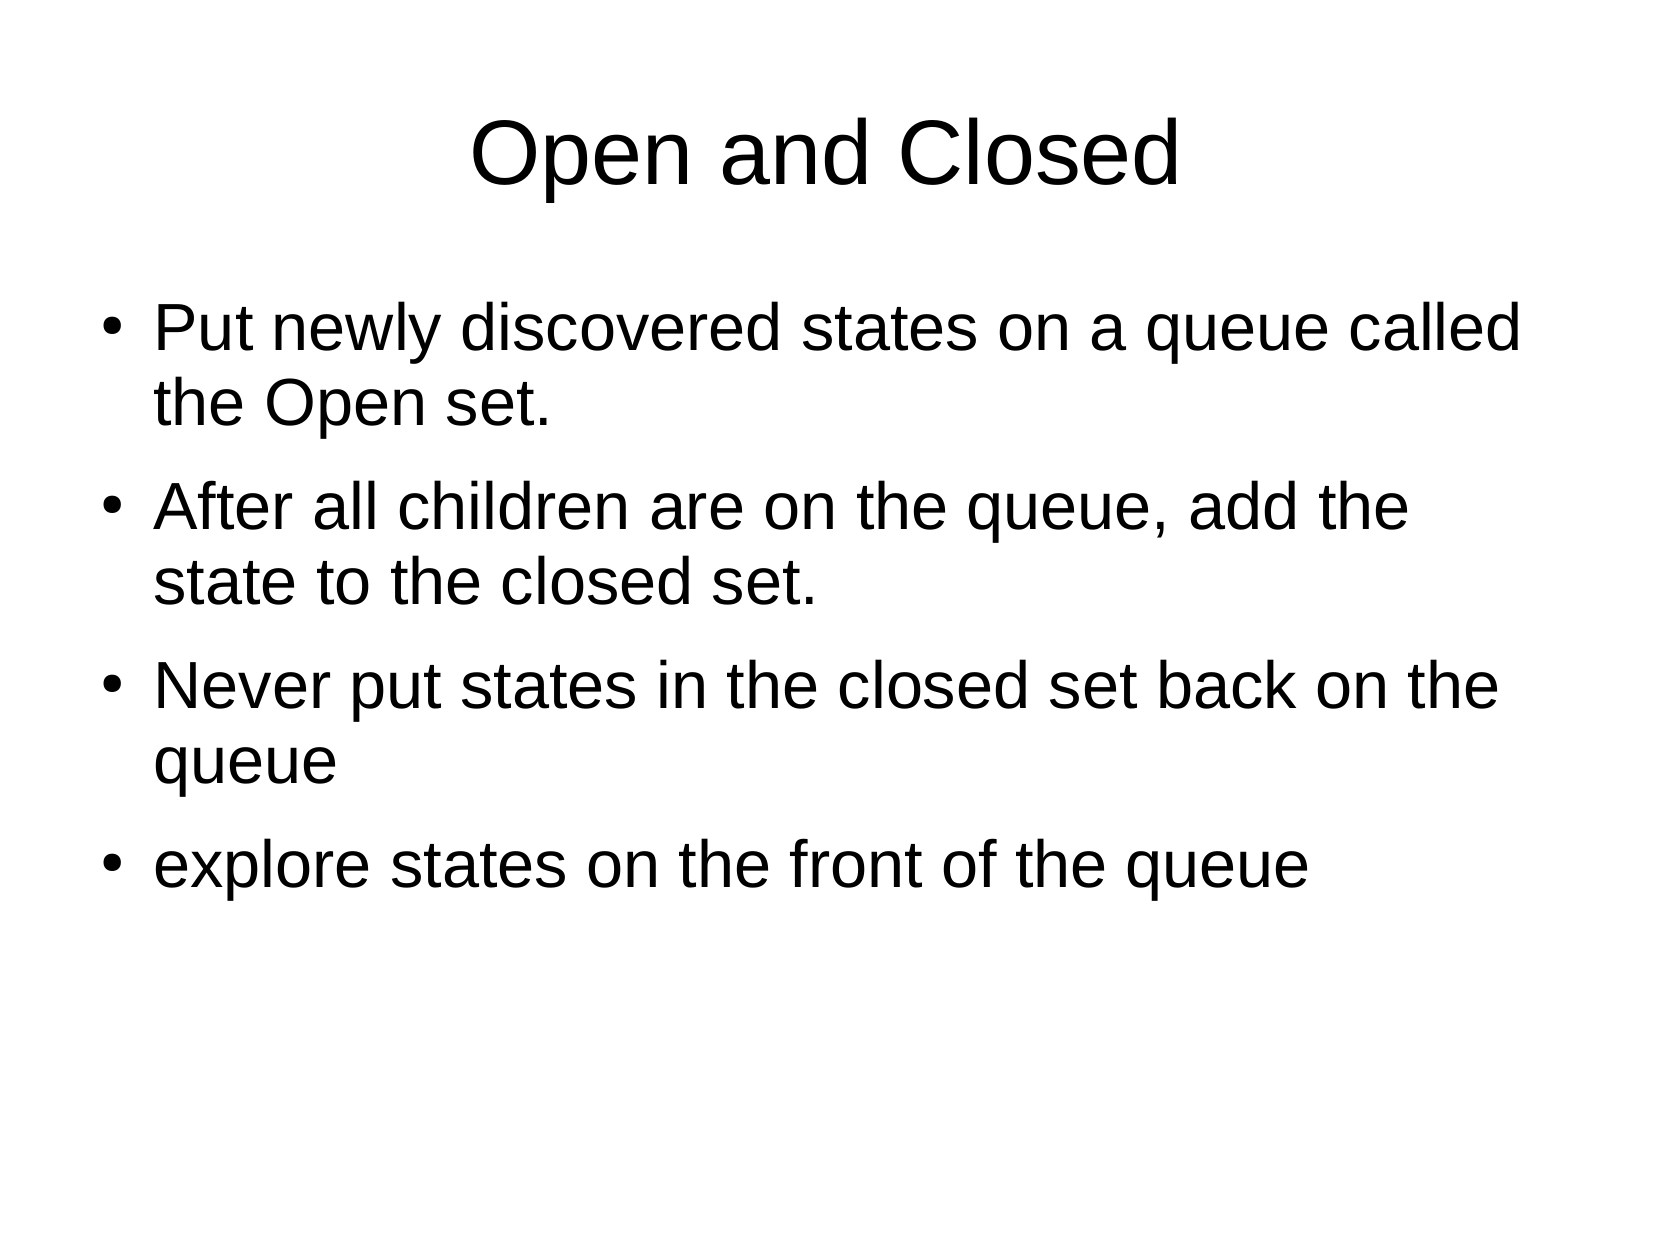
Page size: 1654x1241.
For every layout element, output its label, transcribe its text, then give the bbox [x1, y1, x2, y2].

title Open and Closed [82, 49, 1571, 257]
list Put newly discovered states on a queue called the Open set. After all children are on the queue, add the state to the closed set. Never put states in the closed set back on the queue explore states on the front of the queue [82, 290, 1571, 1010]
